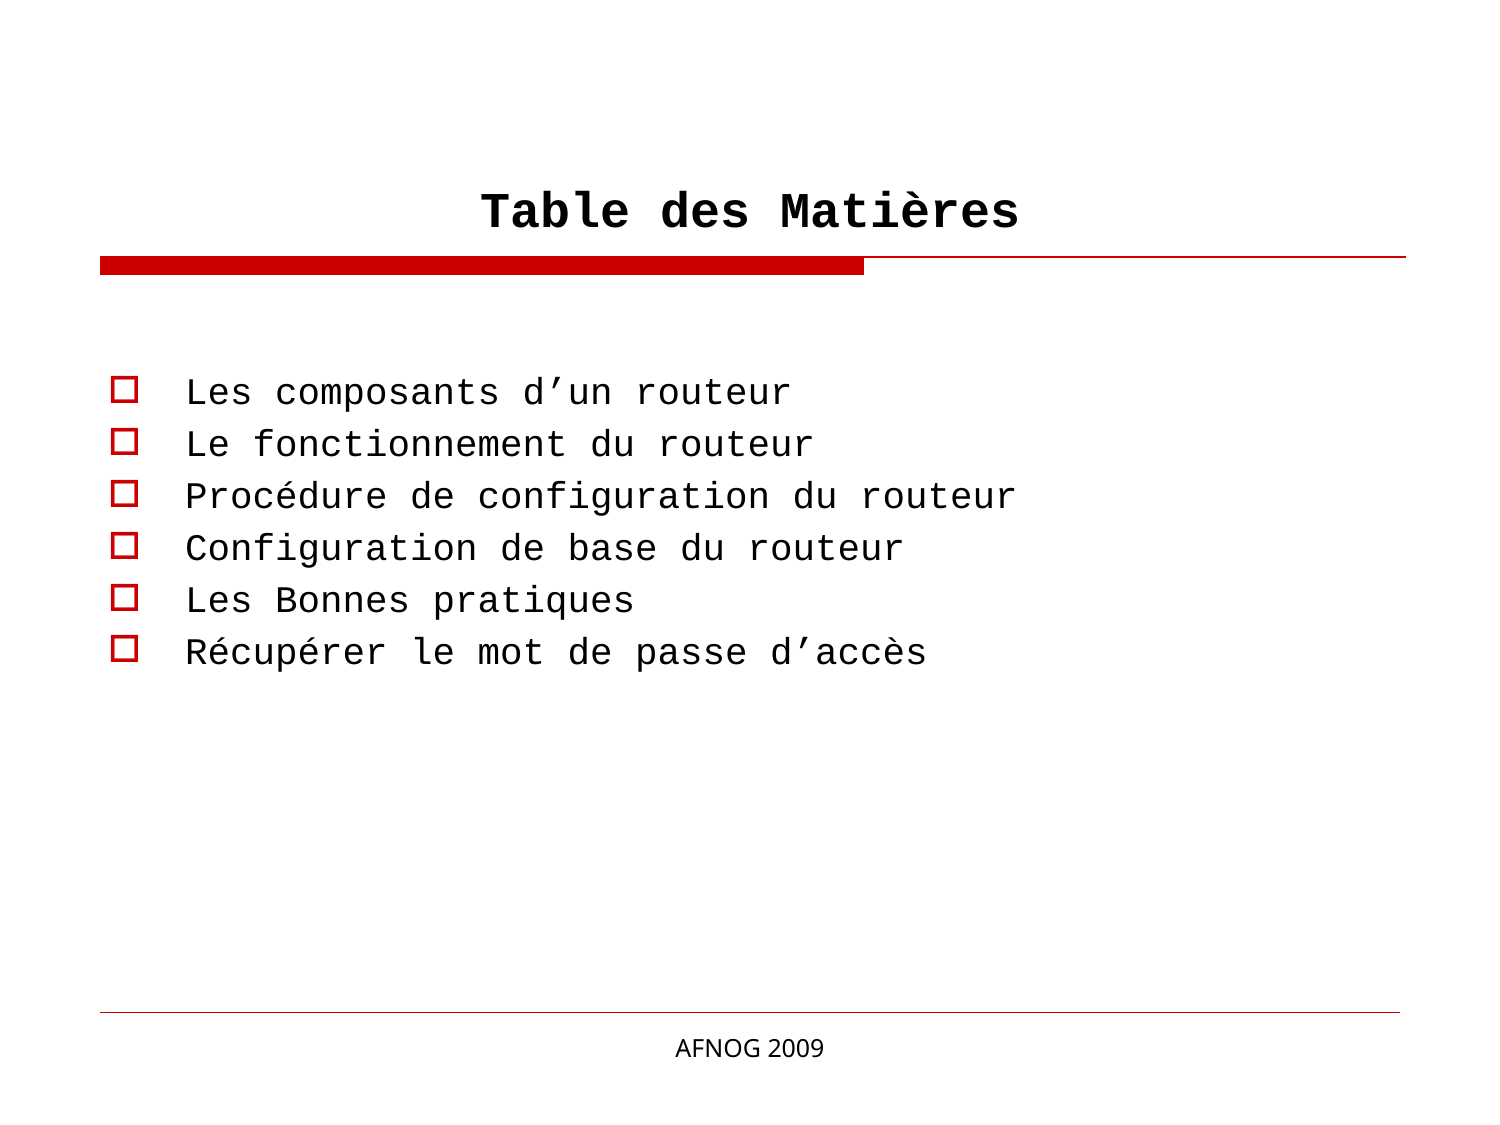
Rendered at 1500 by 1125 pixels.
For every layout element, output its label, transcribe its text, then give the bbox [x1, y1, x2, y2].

list Les composants d’un routeur Le fonctionnement du routeur Procédure de configuration du routeur Configuration de base du routeur Les Bonnes pratiques Récupérer le mot de passe d’accès [92, 314, 1380, 982]
text_box AFNOG 2009 [512, 1024, 988, 1103]
title Table des Matières [94, 49, 1407, 250]
